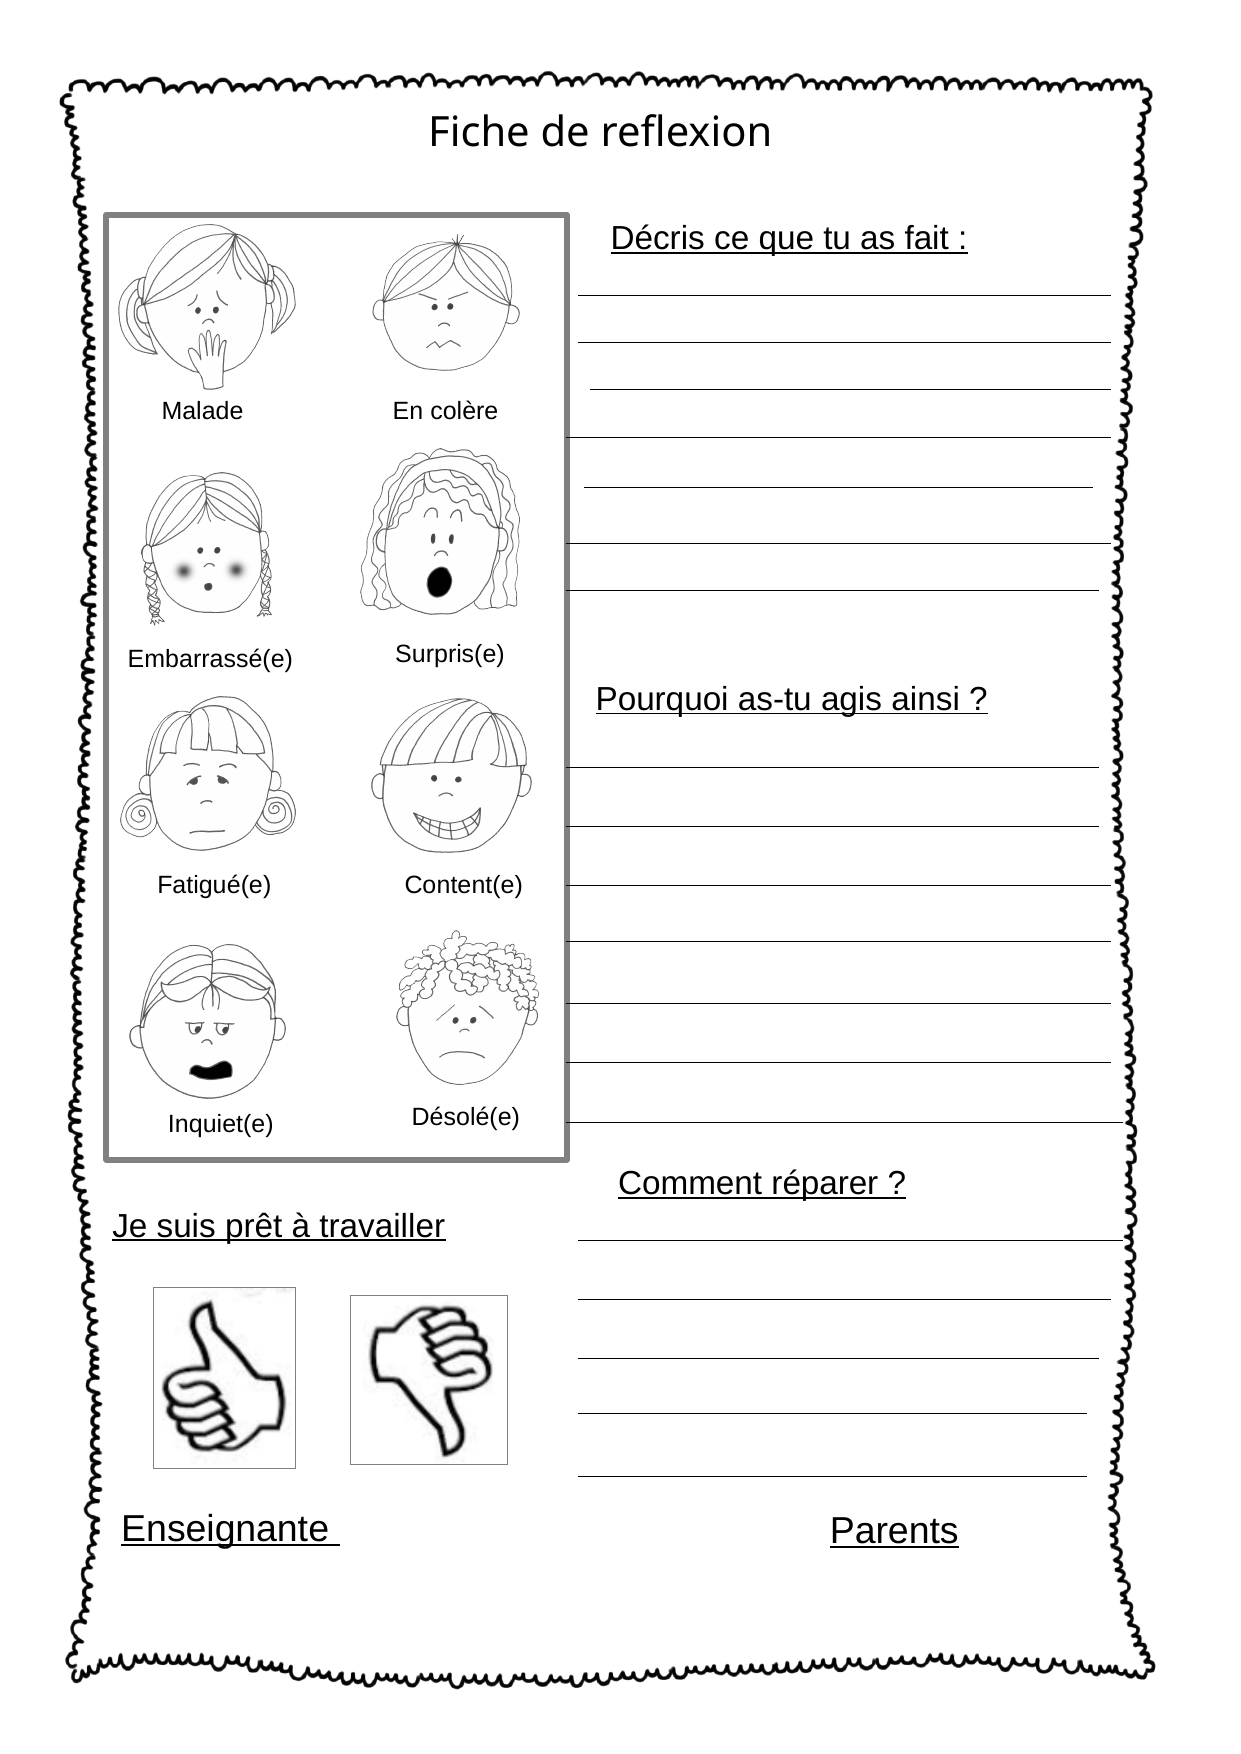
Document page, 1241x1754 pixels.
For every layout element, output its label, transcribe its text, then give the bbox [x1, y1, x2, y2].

text_box Fiche de reflexion [413, 94, 794, 166]
text_box Parents [814, 1502, 1241, 1560]
text_box Je suis prêt à travailler [97, 1199, 461, 1252]
text_box Désolé(e) [396, 1084, 546, 1163]
text_box Embarrassé(e) [112, 625, 319, 683]
text_box Inquiet(e) [153, 1091, 300, 1170]
text_box Enseignante [106, 1500, 355, 1664]
text_box Décris ce que tu as fait : [595, 212, 984, 265]
text_box Content(e) [389, 852, 549, 910]
text_box Surpris(e) [380, 621, 538, 679]
text_box Pourquoi as-tu agis ainsi ? [580, 673, 1004, 726]
text_box Comment réparer ? [603, 1157, 922, 1210]
text_box En colère [377, 389, 514, 433]
text_box [106, 214, 567, 1160]
picture [38, 23, 1185, 1717]
text_box Malade [146, 377, 277, 435]
text_box Fatigué(e) [142, 852, 308, 910]
